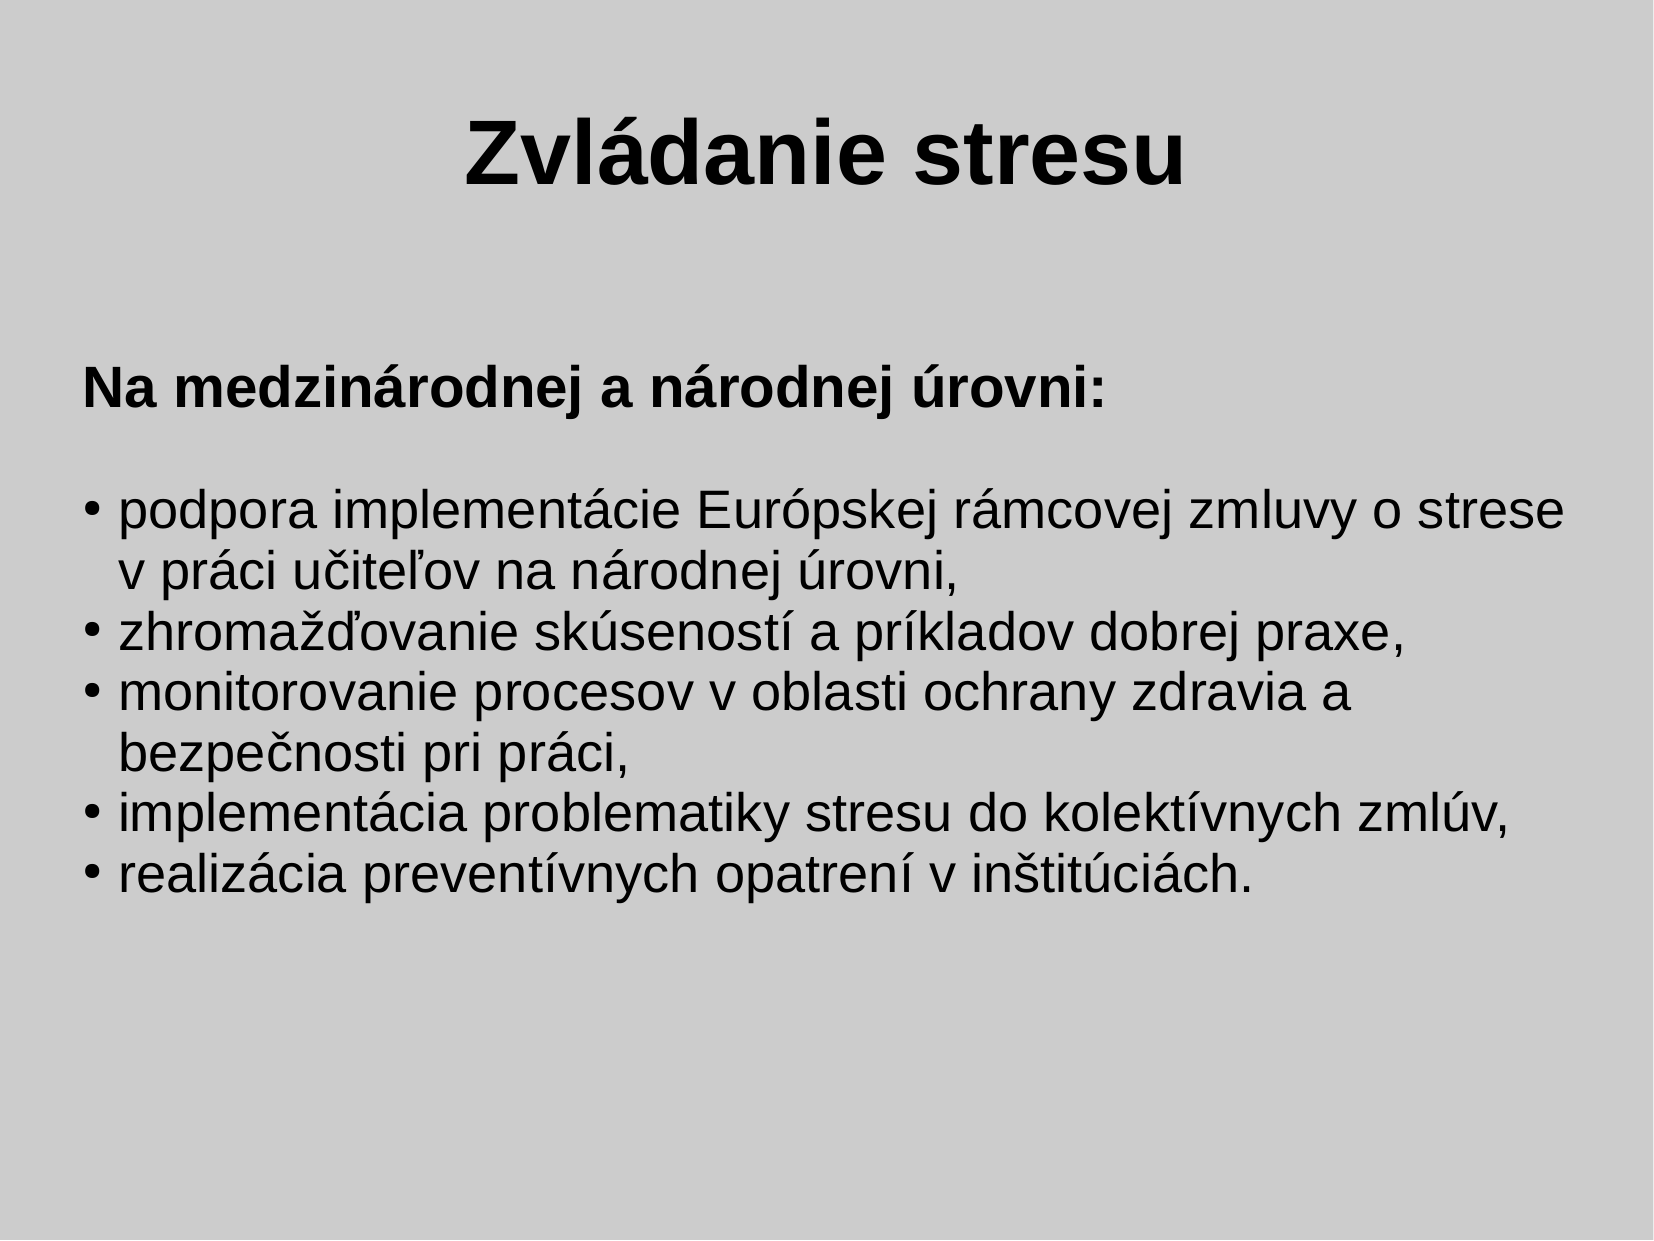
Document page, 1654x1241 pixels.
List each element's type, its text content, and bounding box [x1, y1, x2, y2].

subtitle Na medzinárodnej a národnej úrovni: podpora implementácie Európskej rámcovej zmluvy o strese v práci učiteľov na národnej úrovni, zhromažďovanie skúseností a príkladov dobrej praxe, monitorovanie procesov v oblasti ochrany zdravia a bezpečnosti pri práci, implementácia problematiky stresu do kolektívnych zmlúv, realizácia preventívnych opatrení v inštitúciách. [82, 354, 1571, 1173]
title Zvládanie stresu [82, 49, 1571, 257]
